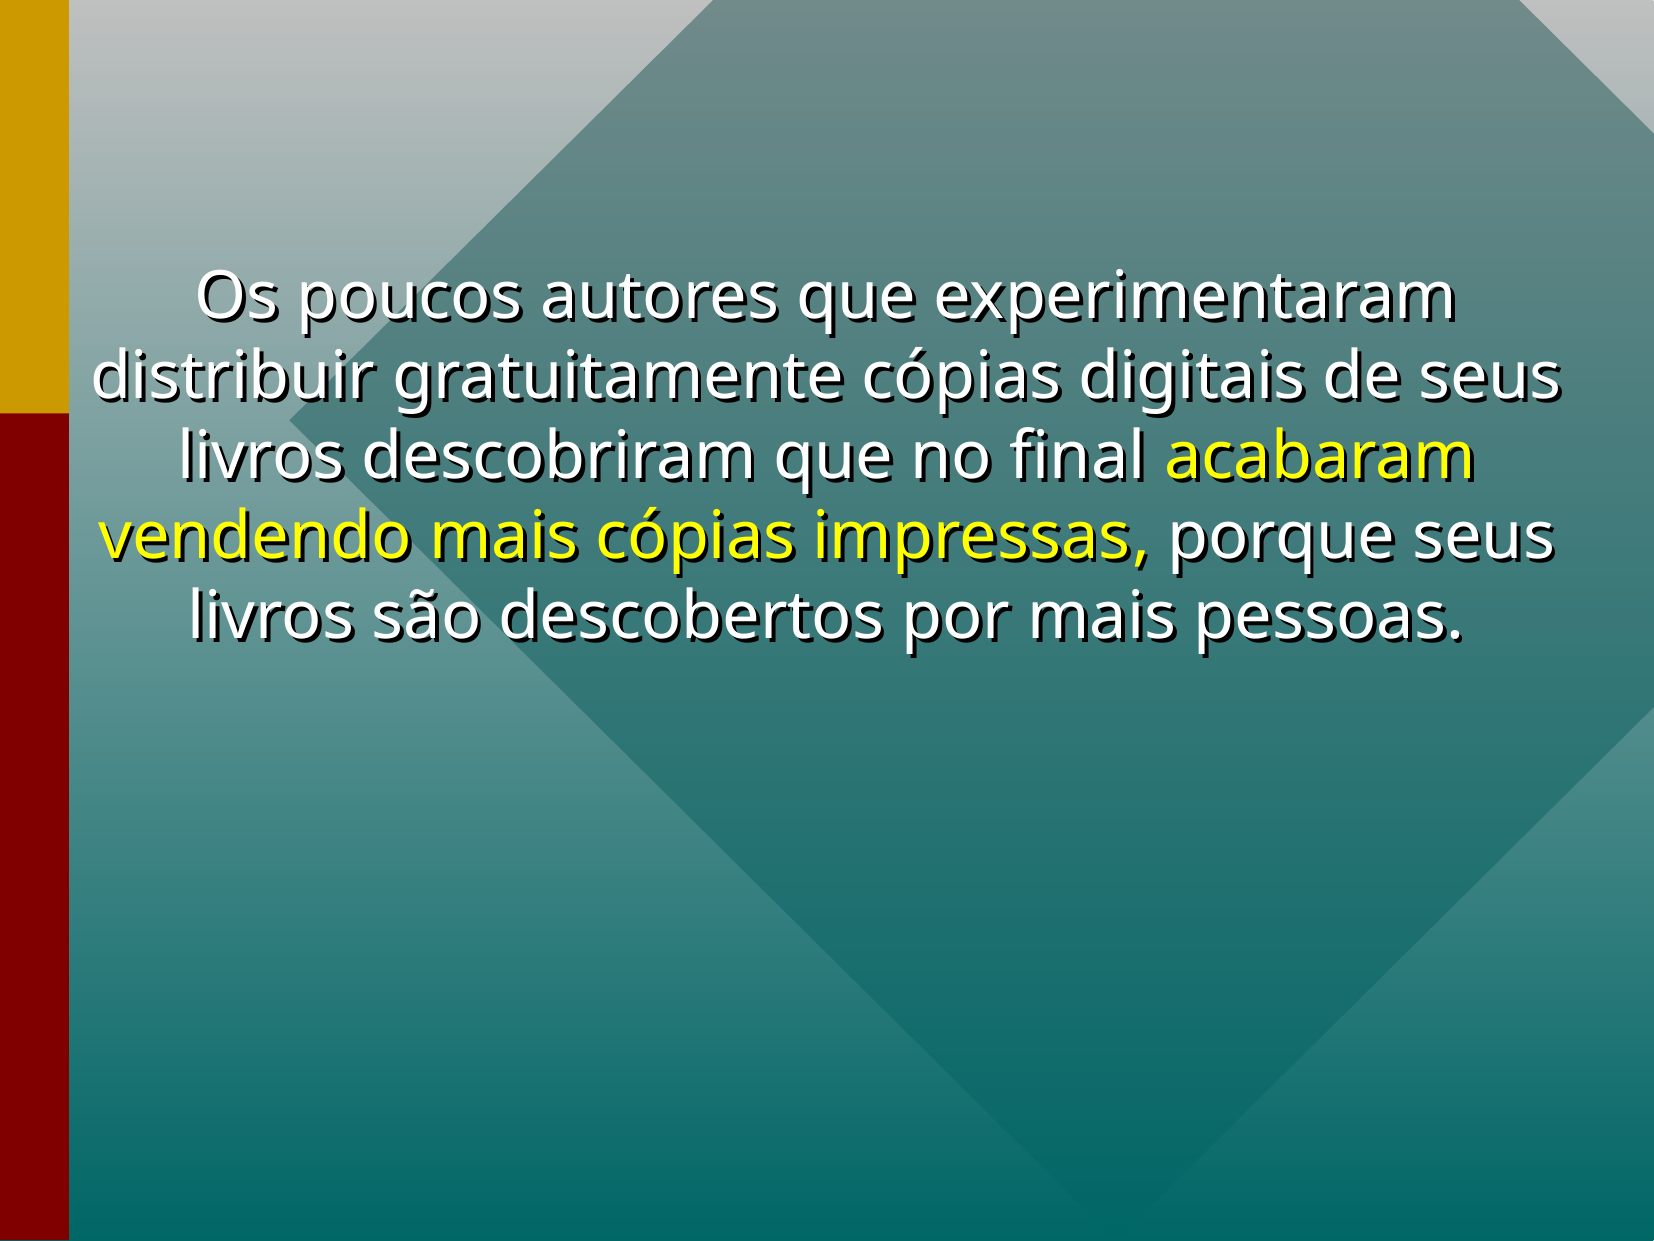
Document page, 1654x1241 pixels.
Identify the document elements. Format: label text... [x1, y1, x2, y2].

subtitle Os poucos autores que experimentaram distribuir gratuitamente cópias digitais de seus livros descobriram que no final acabaram vendendo mais cópias impressas, porque seus livros são descobertos por mais pessoas. [82, 49, 1571, 1109]
